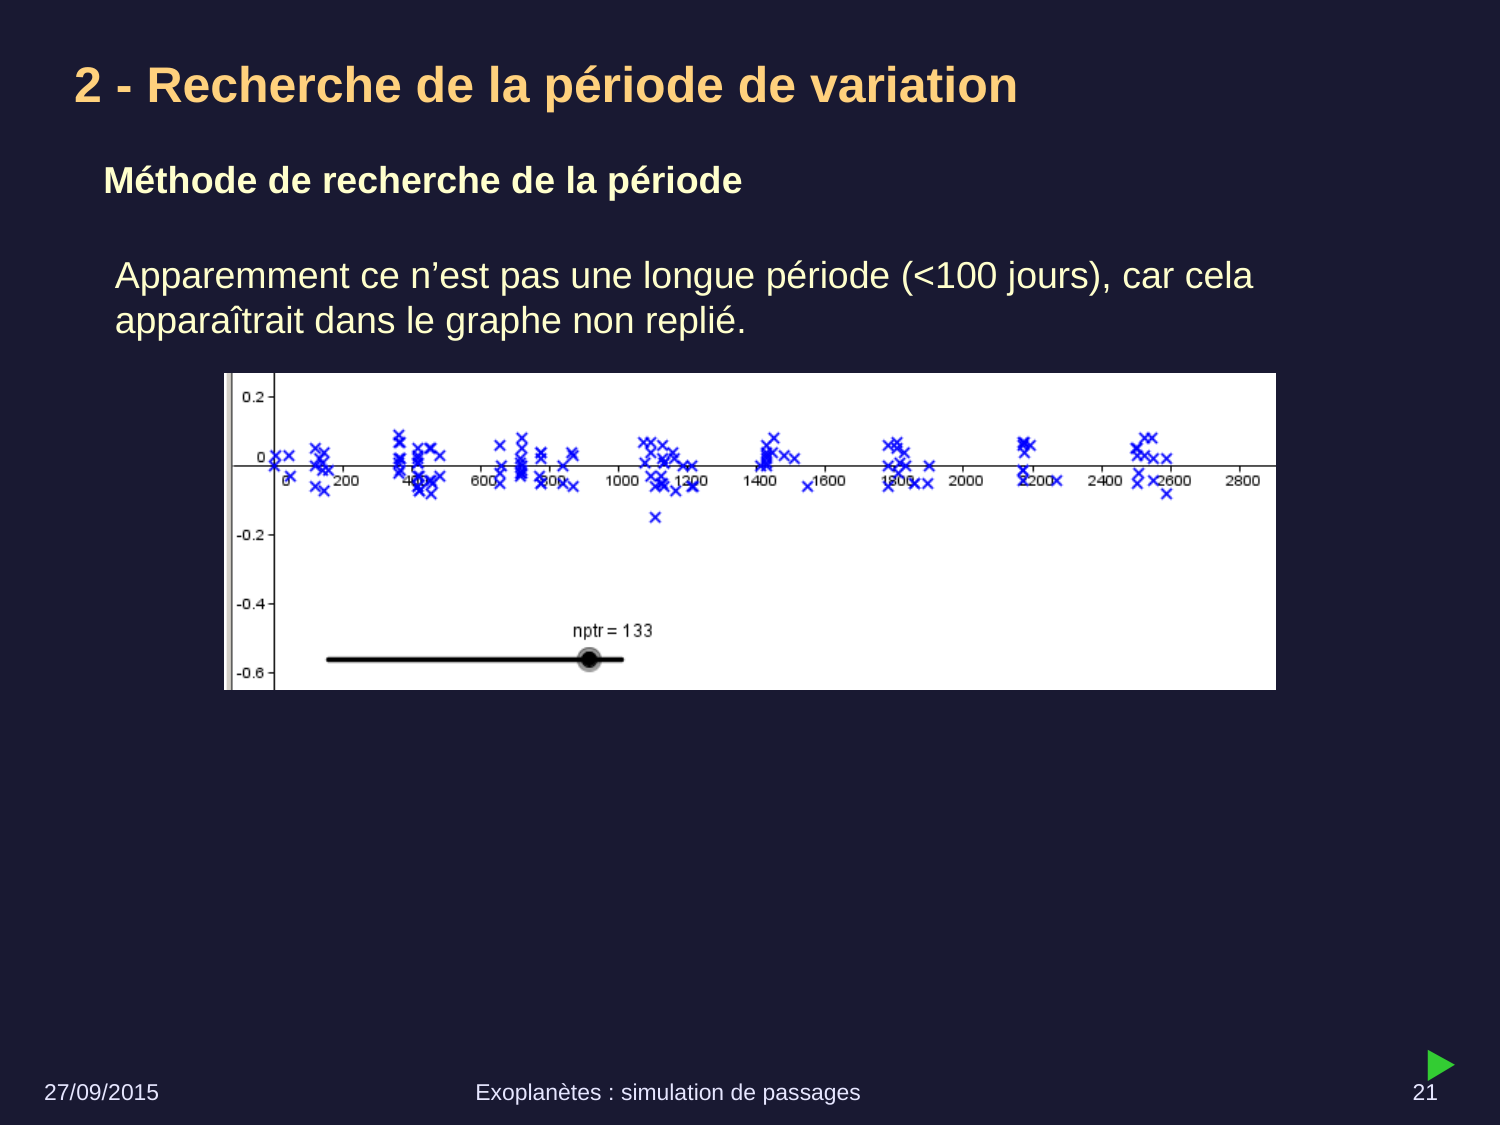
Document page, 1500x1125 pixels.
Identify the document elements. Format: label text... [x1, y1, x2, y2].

text_box Méthode de recherche de la période [88, 147, 1412, 209]
text_box Apparemment ce n’est pas une longue période (<100 jours), car cela apparaîtrait dans le graphe non replié. [100, 243, 1424, 349]
text_box 2 - Recherche de la période de variation [59, 44, 1383, 120]
text_box  [1409, 1034, 1475, 1096]
picture [224, 373, 1276, 690]
